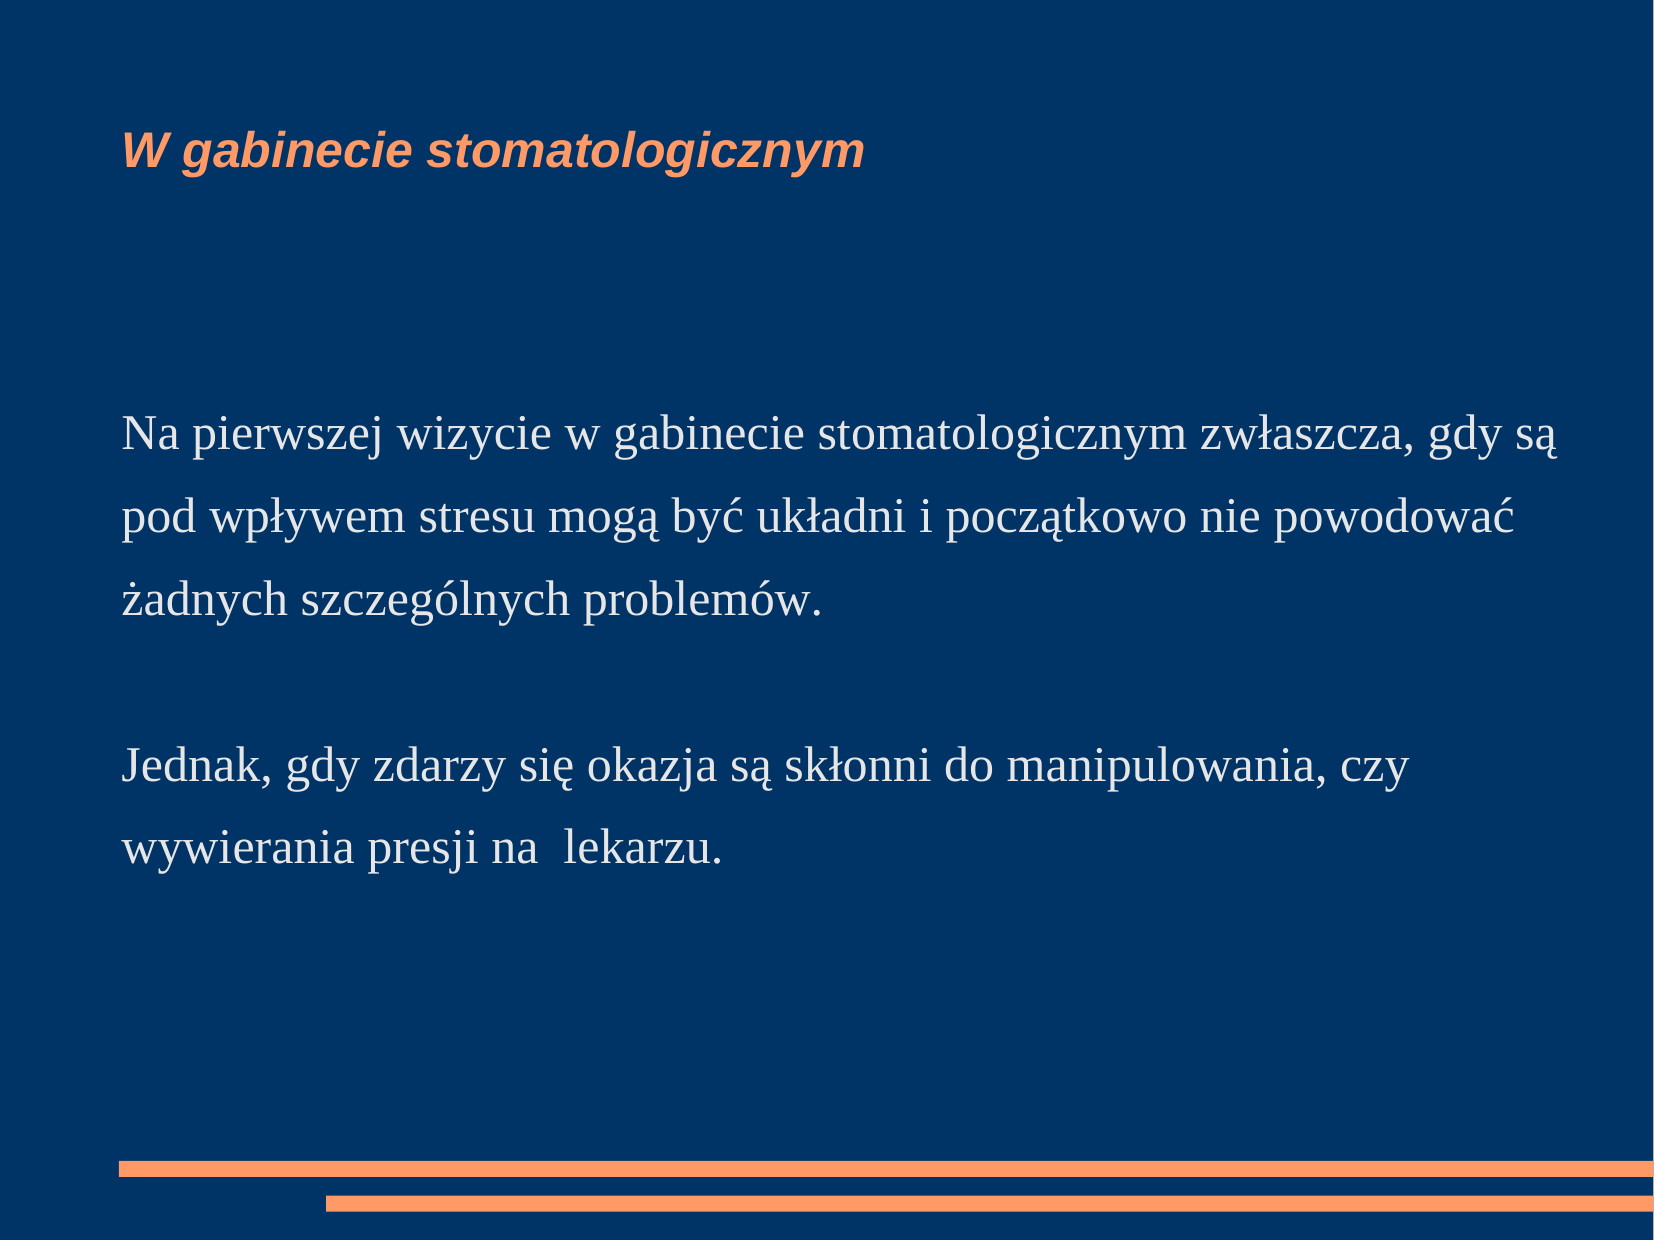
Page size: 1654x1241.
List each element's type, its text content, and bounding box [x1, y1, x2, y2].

list Na pierwszej wizycie w gabinecie stomatologicznym zwłaszcza, gdy są pod wpływem stresu mogą być układni i początkowo nie powodować żadnych szczególnych problemów. Jednak, gdy zdarzy się okazja są skłonni do manipulowania, czy wywierania presji na lekarzu. [121, 322, 1561, 1132]
title W gabinecie stomatologicznym [121, 46, 1534, 254]
